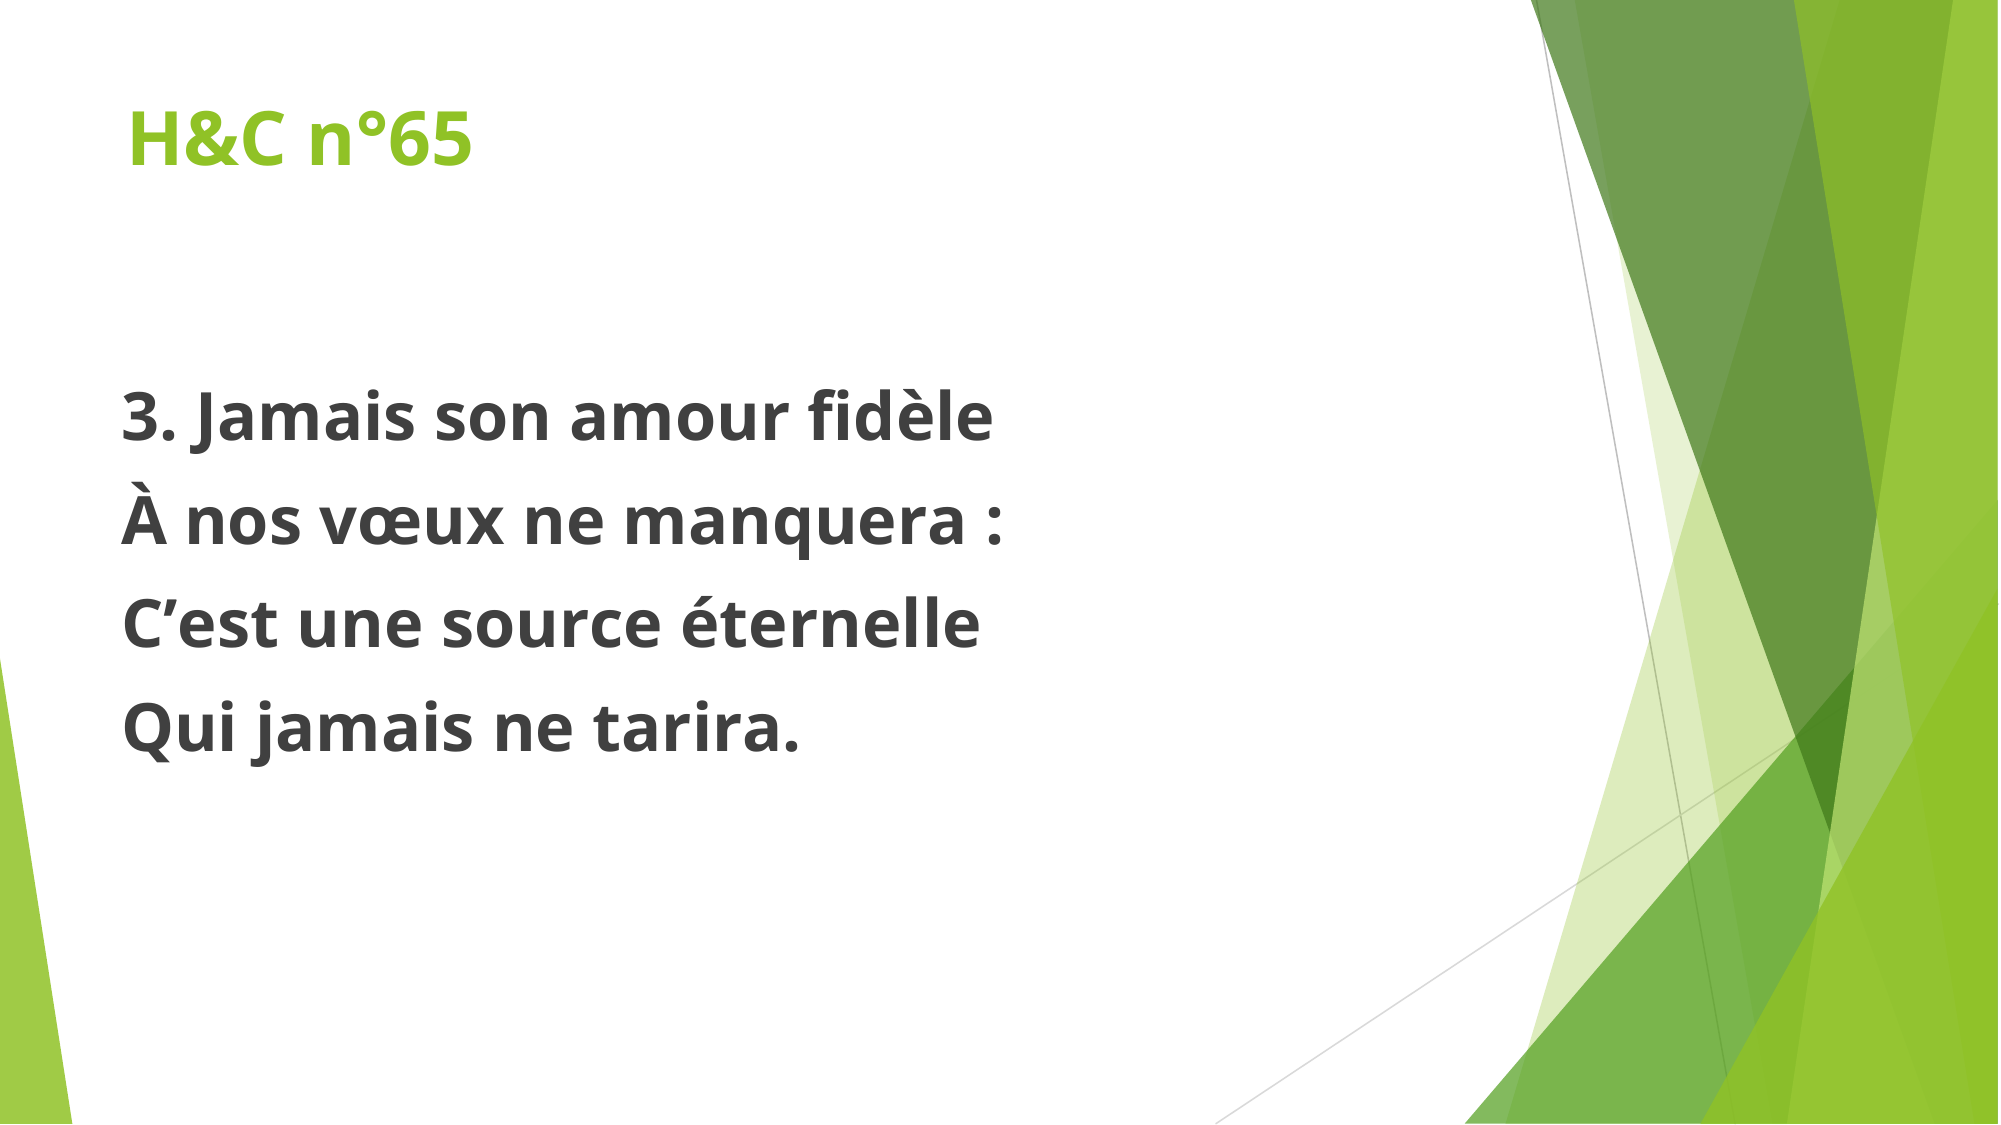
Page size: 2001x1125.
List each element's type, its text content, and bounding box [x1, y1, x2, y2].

text_box H&C n°65 [111, 82, 1522, 213]
text_box 3. Jamais son amour fidèle À nos vœux ne manquera : C’est une source éternelle Qui jamais ne tarira. [106, 354, 1973, 1037]
